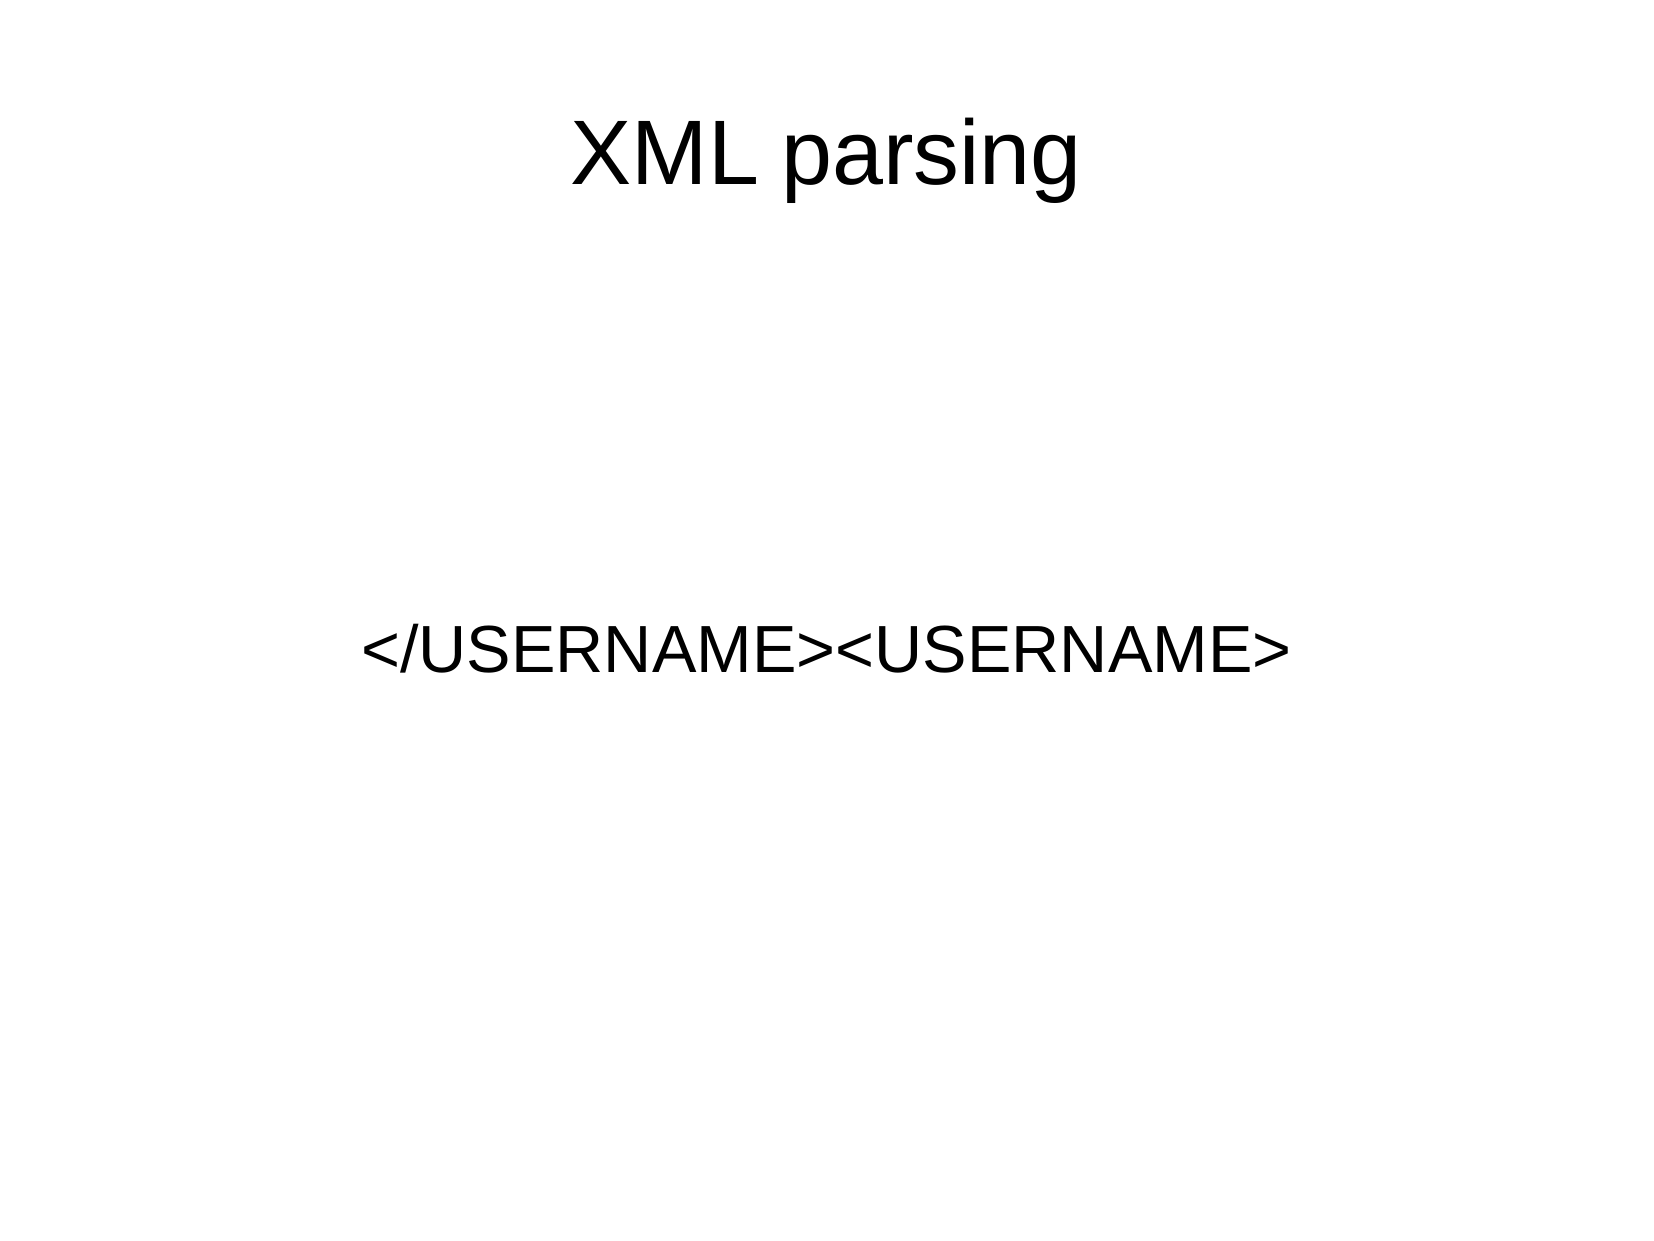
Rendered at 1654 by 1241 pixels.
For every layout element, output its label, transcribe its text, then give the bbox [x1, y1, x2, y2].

title XML parsing [82, 49, 1571, 257]
subtitle </USERNAME><USERNAME> [82, 290, 1571, 1010]
